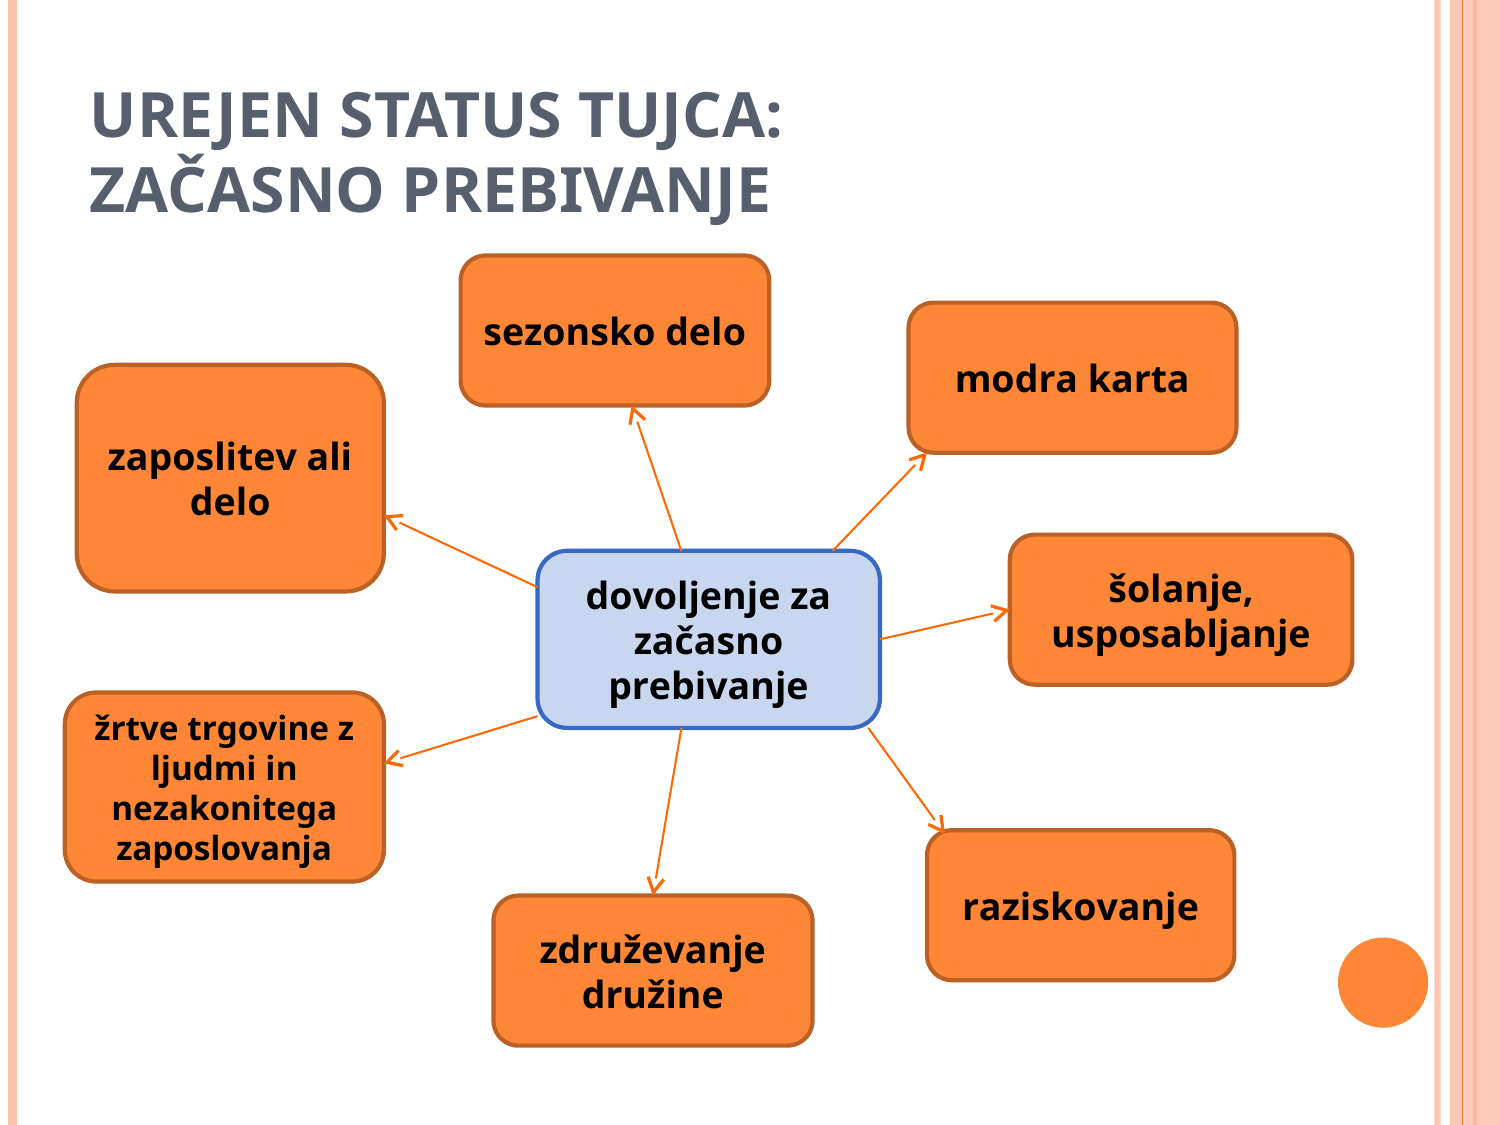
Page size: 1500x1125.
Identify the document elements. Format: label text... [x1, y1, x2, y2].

title UREJEN STATUS TUJCA: ZAČASNO PREBIVANJE [74, 44, 1300, 233]
text_box dovoljenje za začasno prebivanje [537, 550, 880, 728]
text_box združevanje družine [493, 895, 813, 1046]
text_box sezonsko delo [460, 255, 770, 406]
text_box šolanje, usposabljanje [1009, 534, 1353, 685]
text_box žrtve trgovine z ljudmi in nezakonitega zaposlovanja [64, 692, 384, 882]
text_box raziskovanje [927, 830, 1235, 981]
text_box zaposlitev ali delo [76, 364, 384, 592]
text_box modra karta [908, 302, 1237, 453]
